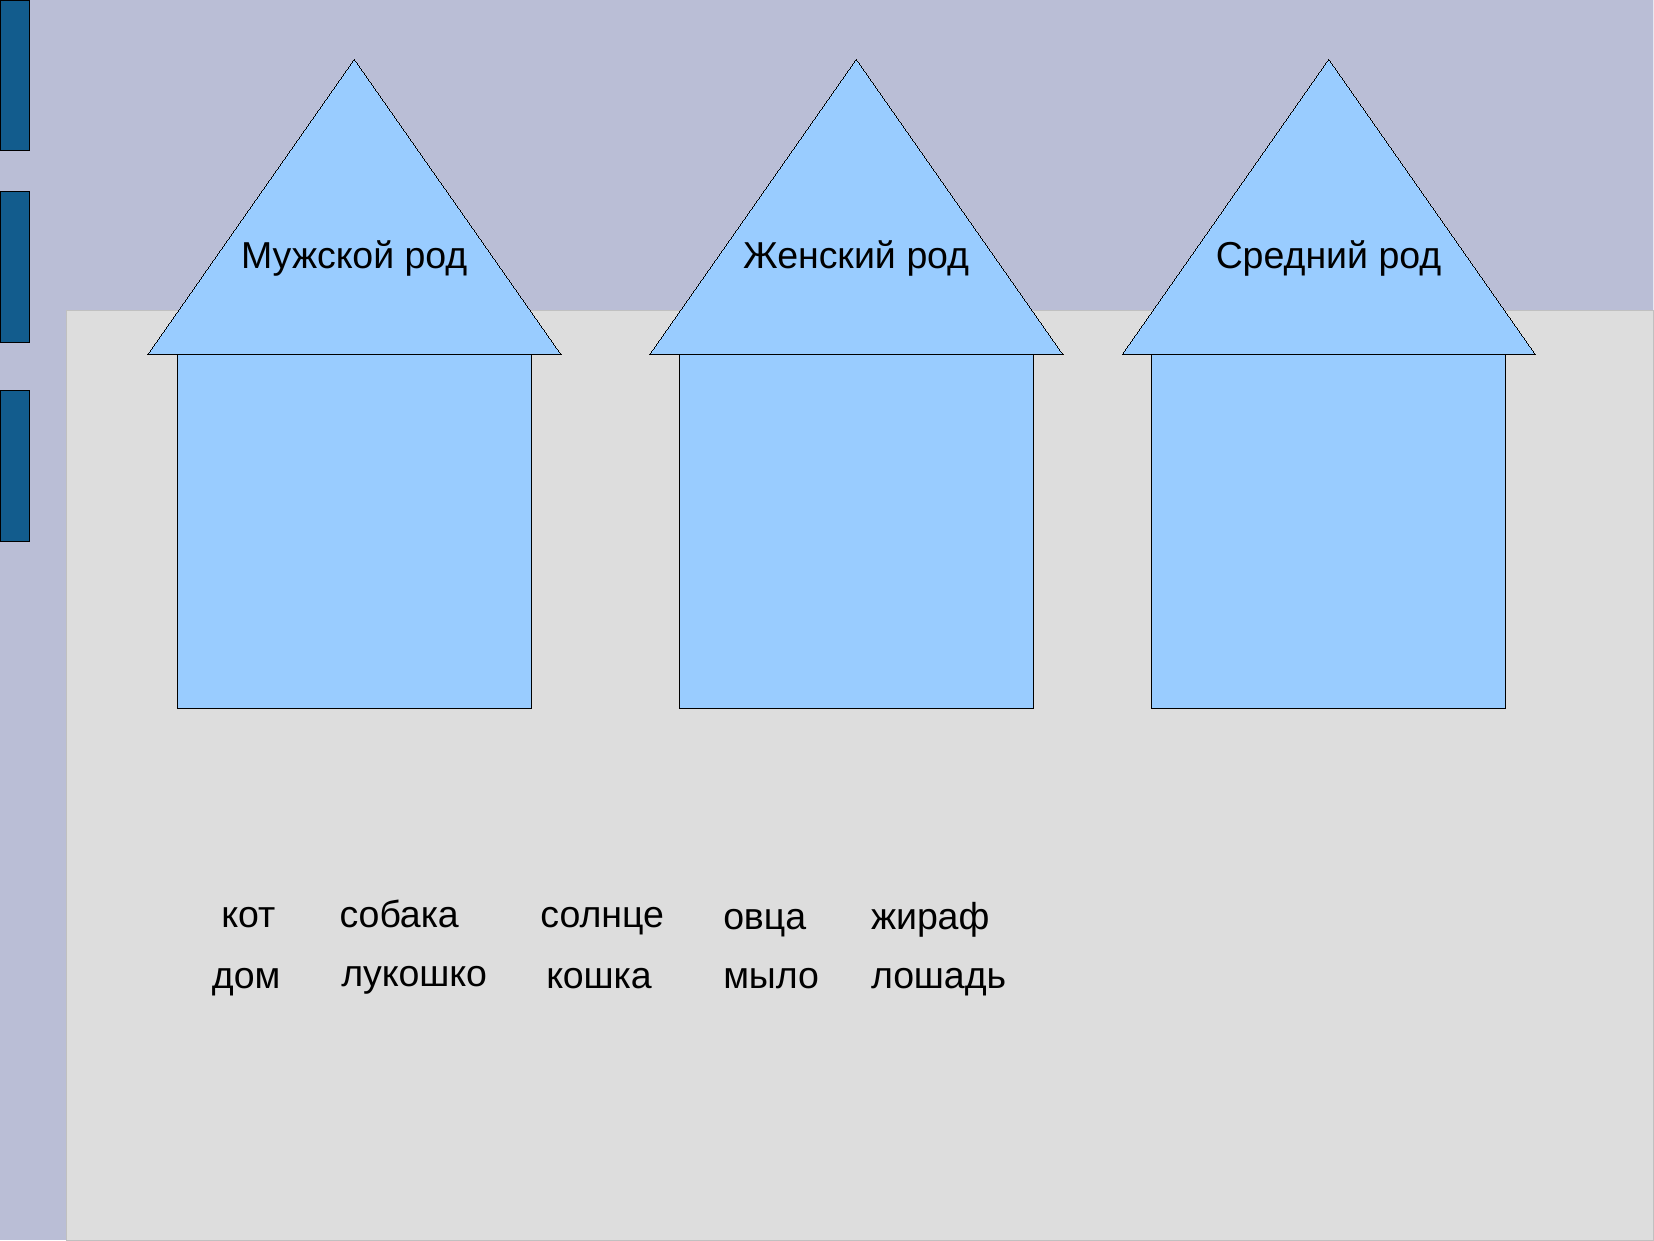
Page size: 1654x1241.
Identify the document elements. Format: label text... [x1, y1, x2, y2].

text_box дом [197, 947, 296, 1004]
text_box Средний род [1122, 59, 1536, 355]
text_box солнце [525, 885, 680, 943]
text_box овца [708, 888, 822, 945]
text_box кошка [531, 947, 680, 1004]
text_box Мужской род [147, 59, 562, 355]
text_box Женский род [649, 59, 1064, 355]
text_box жираф [856, 888, 1005, 945]
text_box лукошко [326, 944, 502, 1002]
text_box собака [324, 885, 474, 943]
text_box кот [206, 885, 291, 943]
text_box мыло [708, 947, 835, 1004]
text_box [177, 355, 532, 709]
text_box лошадь [856, 947, 1022, 1004]
text_box [679, 355, 1034, 709]
text_box [1151, 355, 1506, 709]
